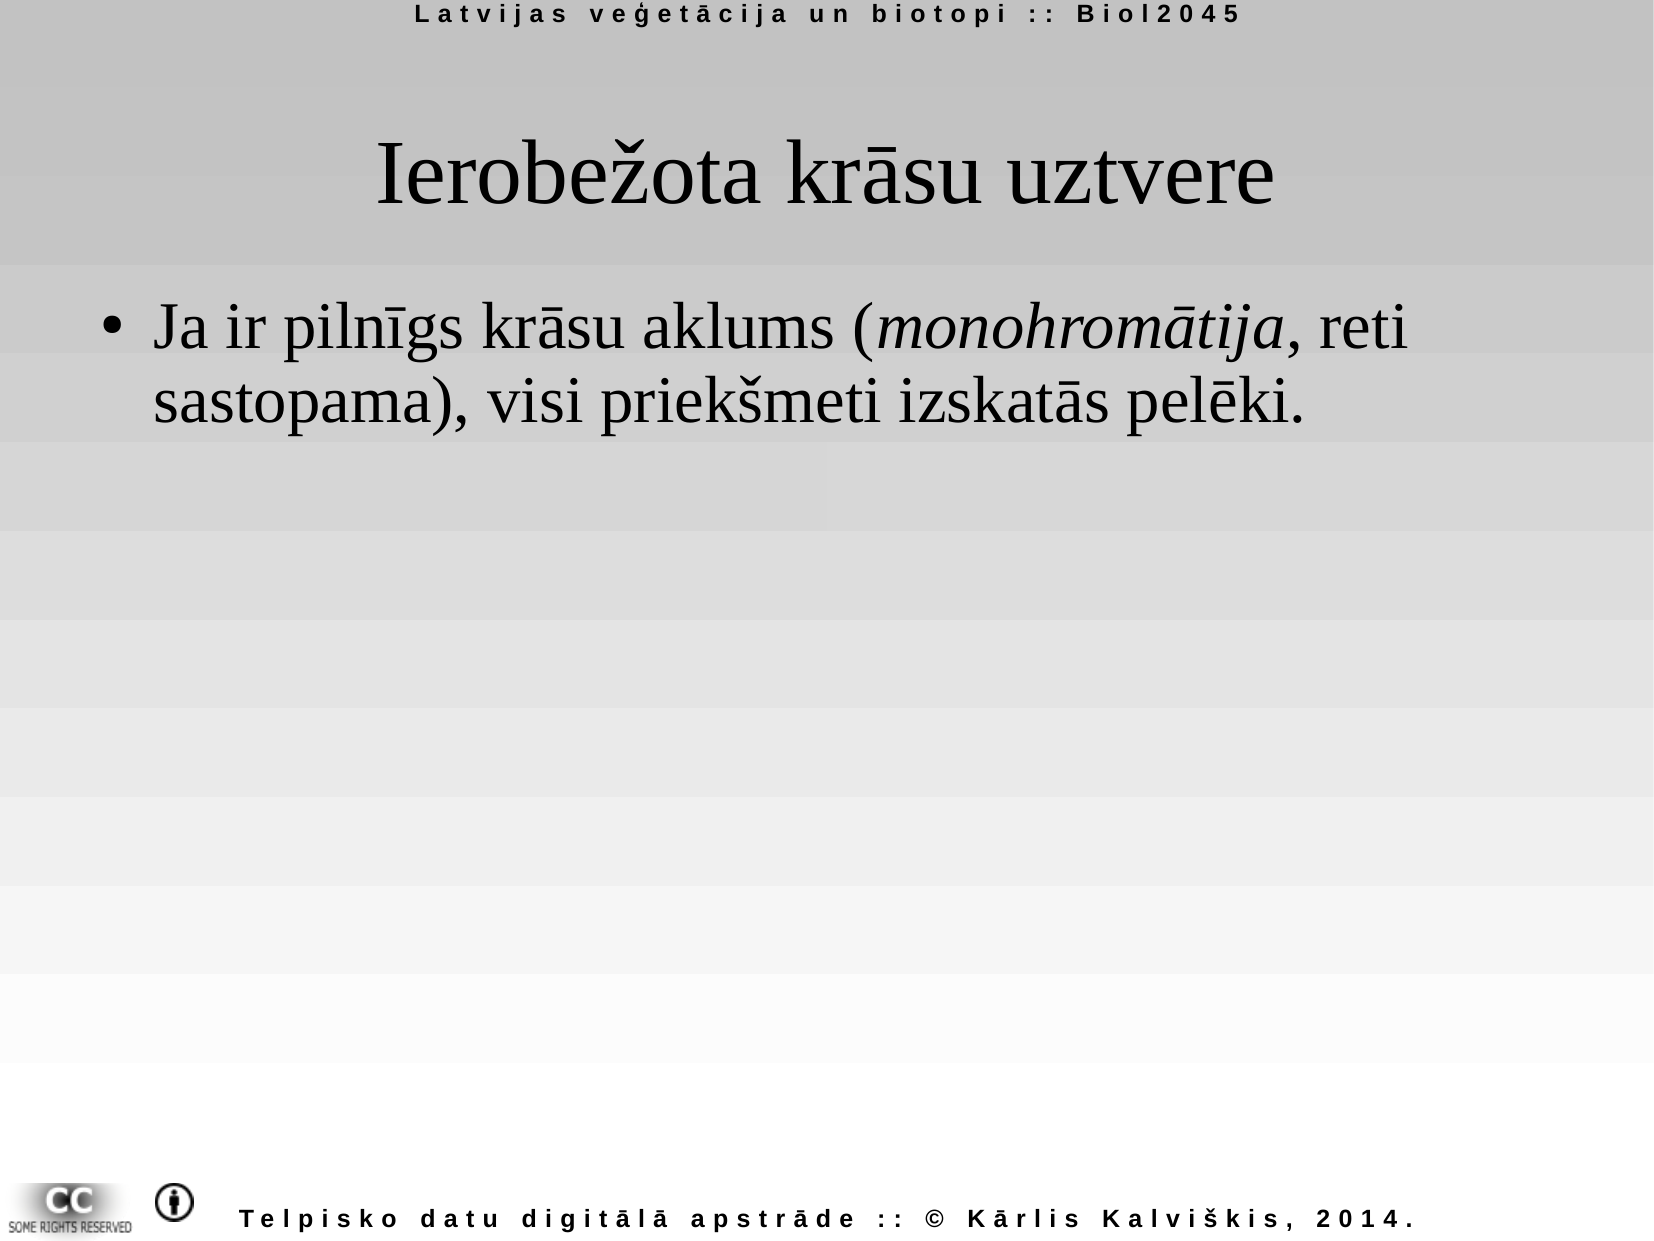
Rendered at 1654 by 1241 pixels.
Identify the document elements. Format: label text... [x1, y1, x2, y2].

title Ierobežota krāsu uztvere [29, 49, 1625, 296]
picture [0, 0, 1654, 1241]
list Ja ir pilnīgs krāsu aklums (monohromātija, reti sastopama), visi priekšmeti izskatās pelēki. [82, 289, 1571, 1113]
